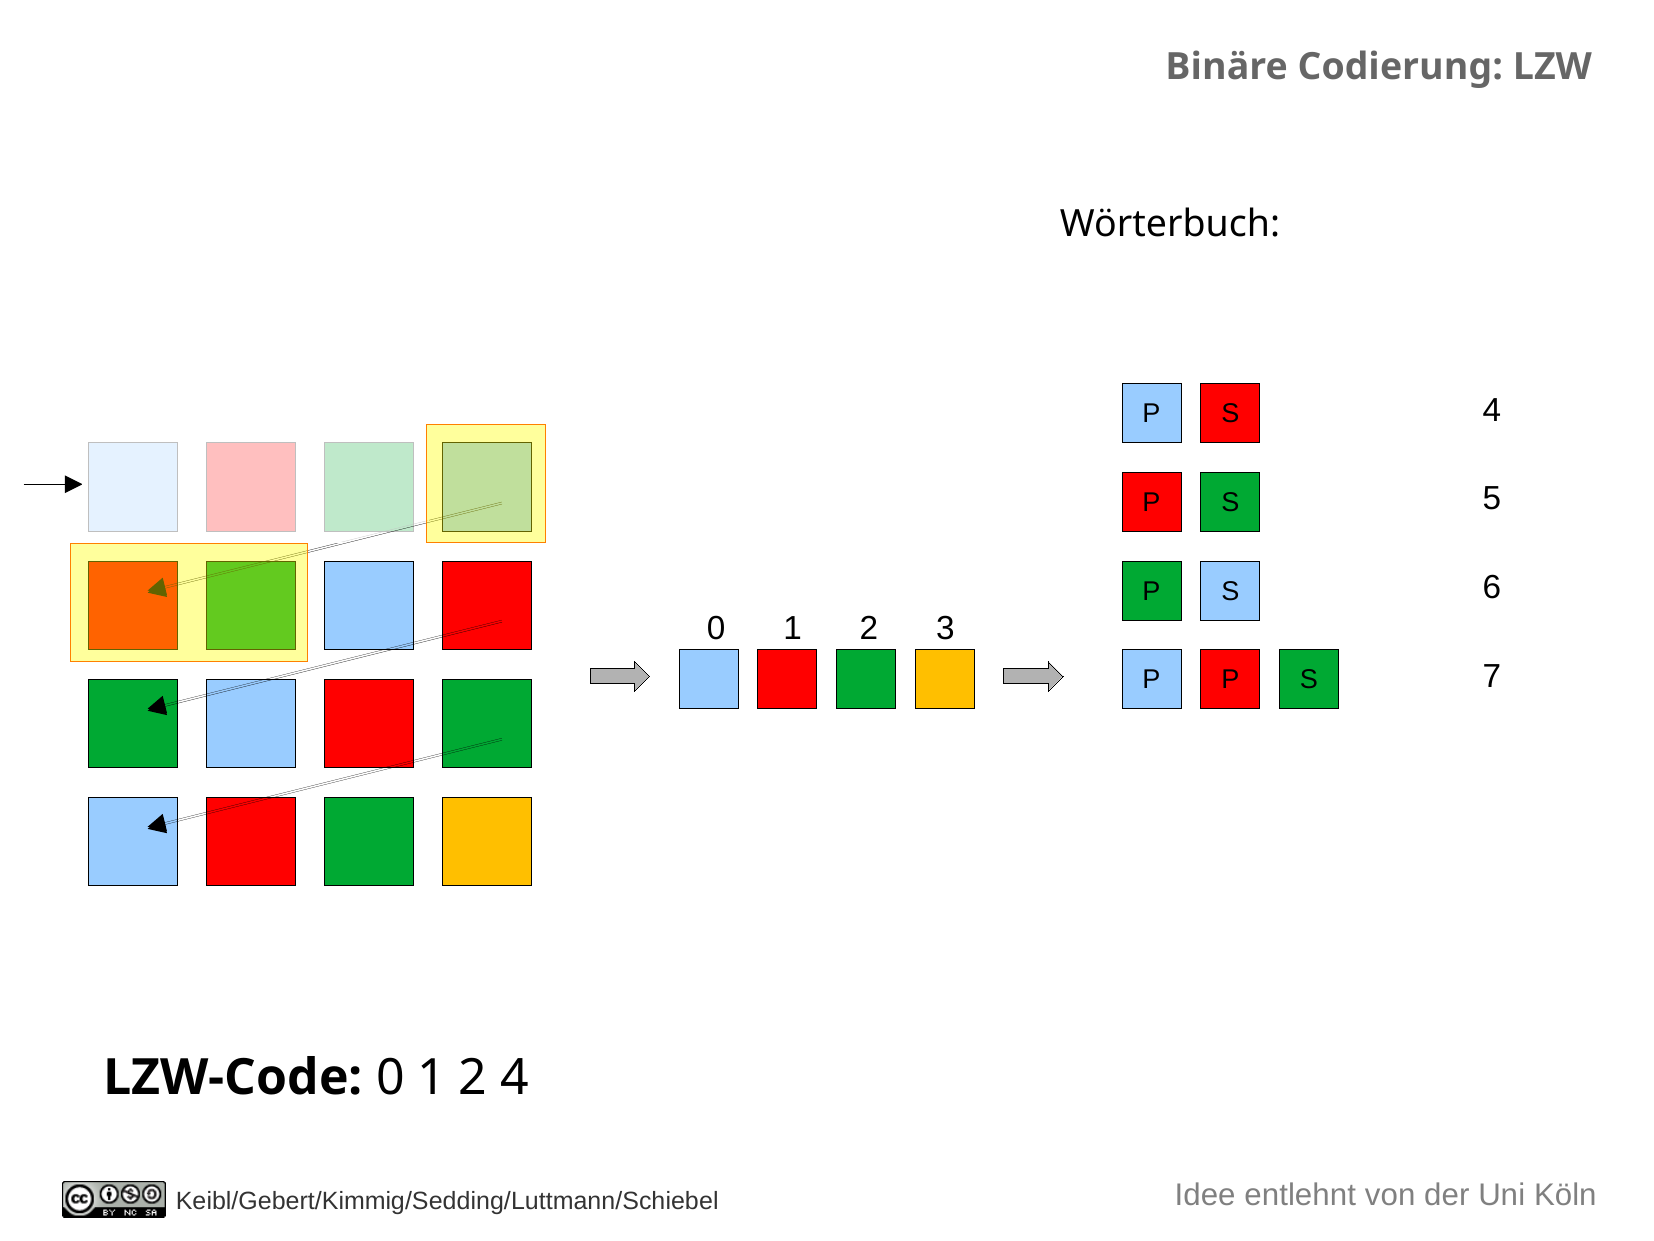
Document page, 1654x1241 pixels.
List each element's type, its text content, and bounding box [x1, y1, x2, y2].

text_box [324, 679, 414, 768]
text_box [836, 649, 896, 709]
text_box P [1122, 472, 1182, 532]
text_box 1 [768, 602, 807, 655]
text_box P [1122, 561, 1182, 621]
picture [62, 1181, 166, 1218]
text_box 0 [692, 602, 731, 655]
text_box [88, 797, 178, 886]
text_box Wörterbuch: [1045, 189, 1548, 246]
text_box [206, 679, 261, 693]
text_box 3 [921, 602, 960, 655]
text_box P [1122, 383, 1182, 443]
text_box [396, 763, 414, 768]
text_box [679, 649, 739, 709]
text_box [1003, 661, 1064, 692]
text_box P [1122, 649, 1182, 709]
text_box S [1279, 649, 1339, 709]
text_box LZW-Code: 0 1 2 4 [88, 1033, 1565, 1105]
text_box [757, 649, 817, 709]
text_box [590, 661, 650, 692]
text_box S [1200, 472, 1260, 532]
text_box [206, 797, 262, 811]
text_box S [1200, 561, 1260, 621]
text_box Binäre Codierung: LZW [1150, 31, 1610, 83]
text_box [324, 561, 414, 650]
text_box [88, 679, 178, 768]
text_box 5 [1467, 472, 1506, 525]
text_box [396, 645, 414, 650]
text_box S [1200, 383, 1260, 443]
text_box P [1200, 649, 1260, 709]
text_box [206, 679, 296, 768]
text_box 6 [1467, 561, 1506, 613]
text_box [206, 797, 296, 886]
text_box 7 [1467, 649, 1506, 702]
text_box [442, 561, 532, 650]
text_box 4 [1467, 383, 1506, 436]
text_box Idee entlehnt von der Uni Köln [1145, 1169, 1613, 1219]
text_box [324, 797, 414, 886]
text_box [915, 649, 975, 709]
text_box [442, 797, 532, 886]
text_box [442, 679, 532, 768]
text_box [70, 424, 546, 662]
text_box 2 [844, 602, 884, 655]
